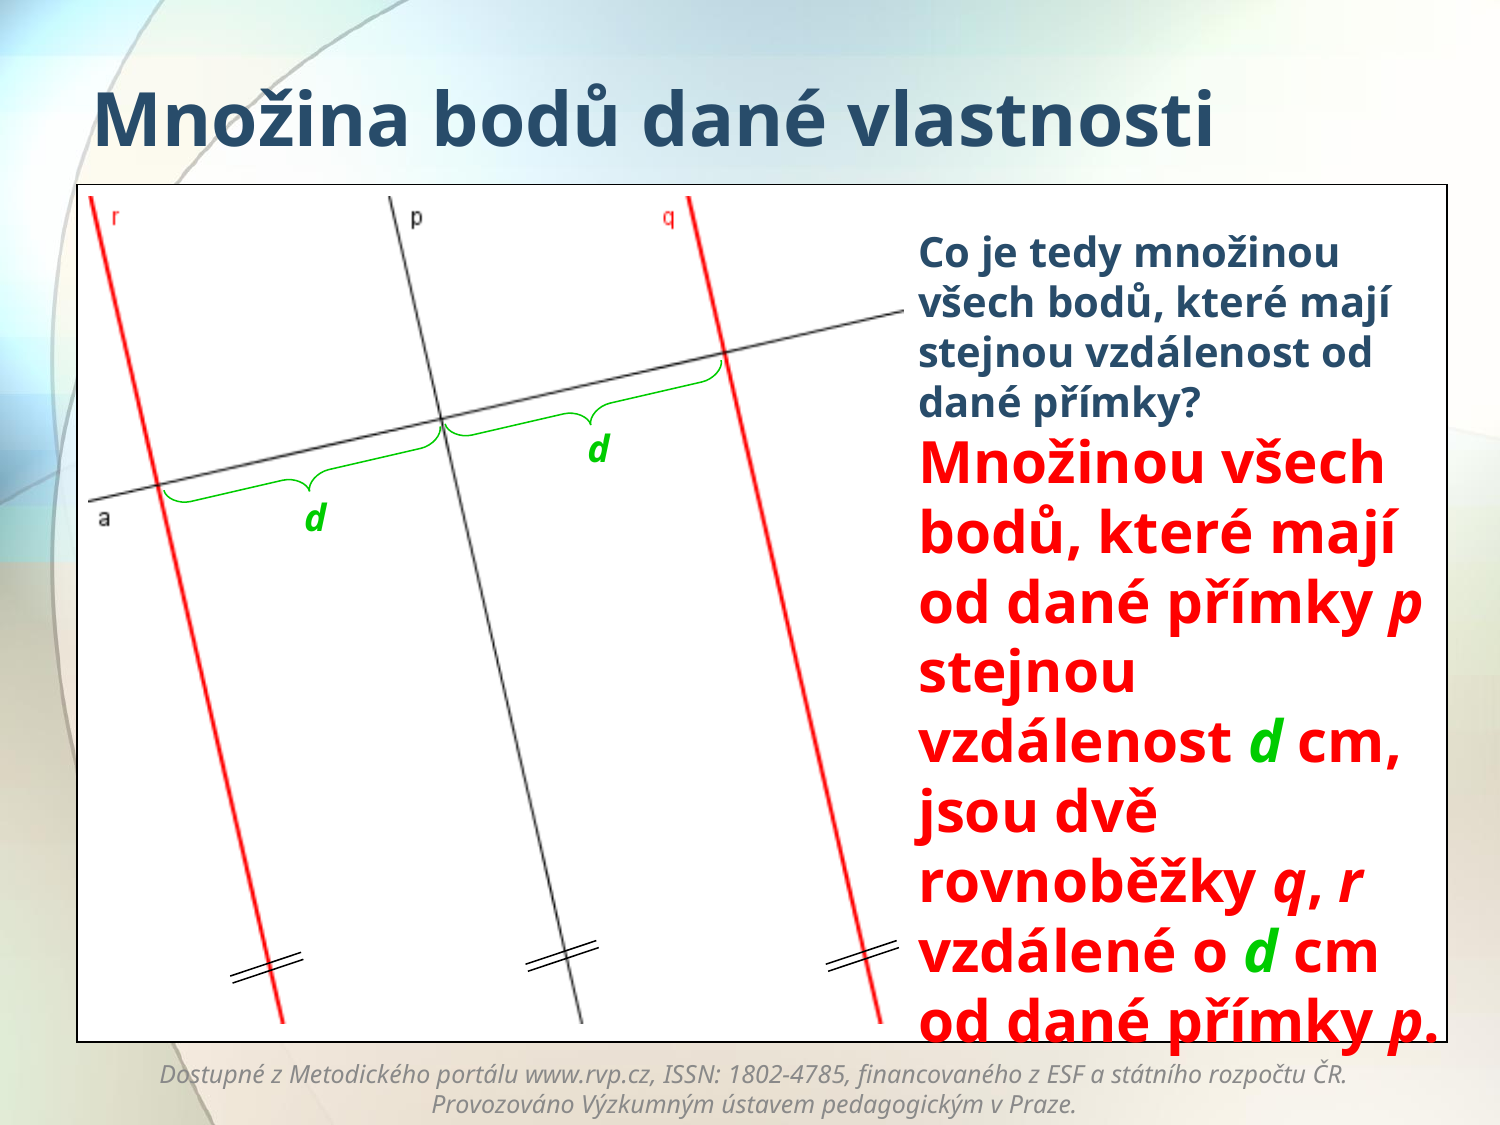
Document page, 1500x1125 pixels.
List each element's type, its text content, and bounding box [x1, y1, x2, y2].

text_box [1401, 1017, 1412, 1036]
text_box [1135, 787, 1148, 792]
text_box [904, 374, 1447, 692]
text_box d [289, 474, 361, 558]
text_box [1317, 1029, 1330, 1042]
text_box [1280, 1017, 1291, 1042]
text_box [1017, 1017, 1030, 1036]
text_box Množinou všech bodů, které mají od dané přímky p stejnou vzdálenost d cm, jsou dvě rovnoběžky q, r vzdálené o d cm od dané přímky p. [904, 692, 1459, 787]
text_box [1179, 1017, 1191, 1036]
picture [0, 0, 1500, 1125]
text_box d [572, 406, 644, 490]
text_box [984, 666, 996, 672]
text_box [1054, 1027, 1065, 1036]
text_box [1091, 1017, 1103, 1042]
text_box [1074, 667, 1088, 686]
text_box [1128, 1016, 1140, 1022]
text_box [929, 1017, 943, 1036]
text_box [1037, 667, 1049, 692]
title Množina bodů dané vlastnosti [76, 74, 1412, 177]
text_box [1260, 1017, 1271, 1042]
text_box Co je tedy množinou všech bodů, které mají stejnou vzdálenost od dané přímky? [904, 278, 1447, 374]
text_box [965, 1017, 978, 1036]
text_box [76, 184, 1447, 1042]
